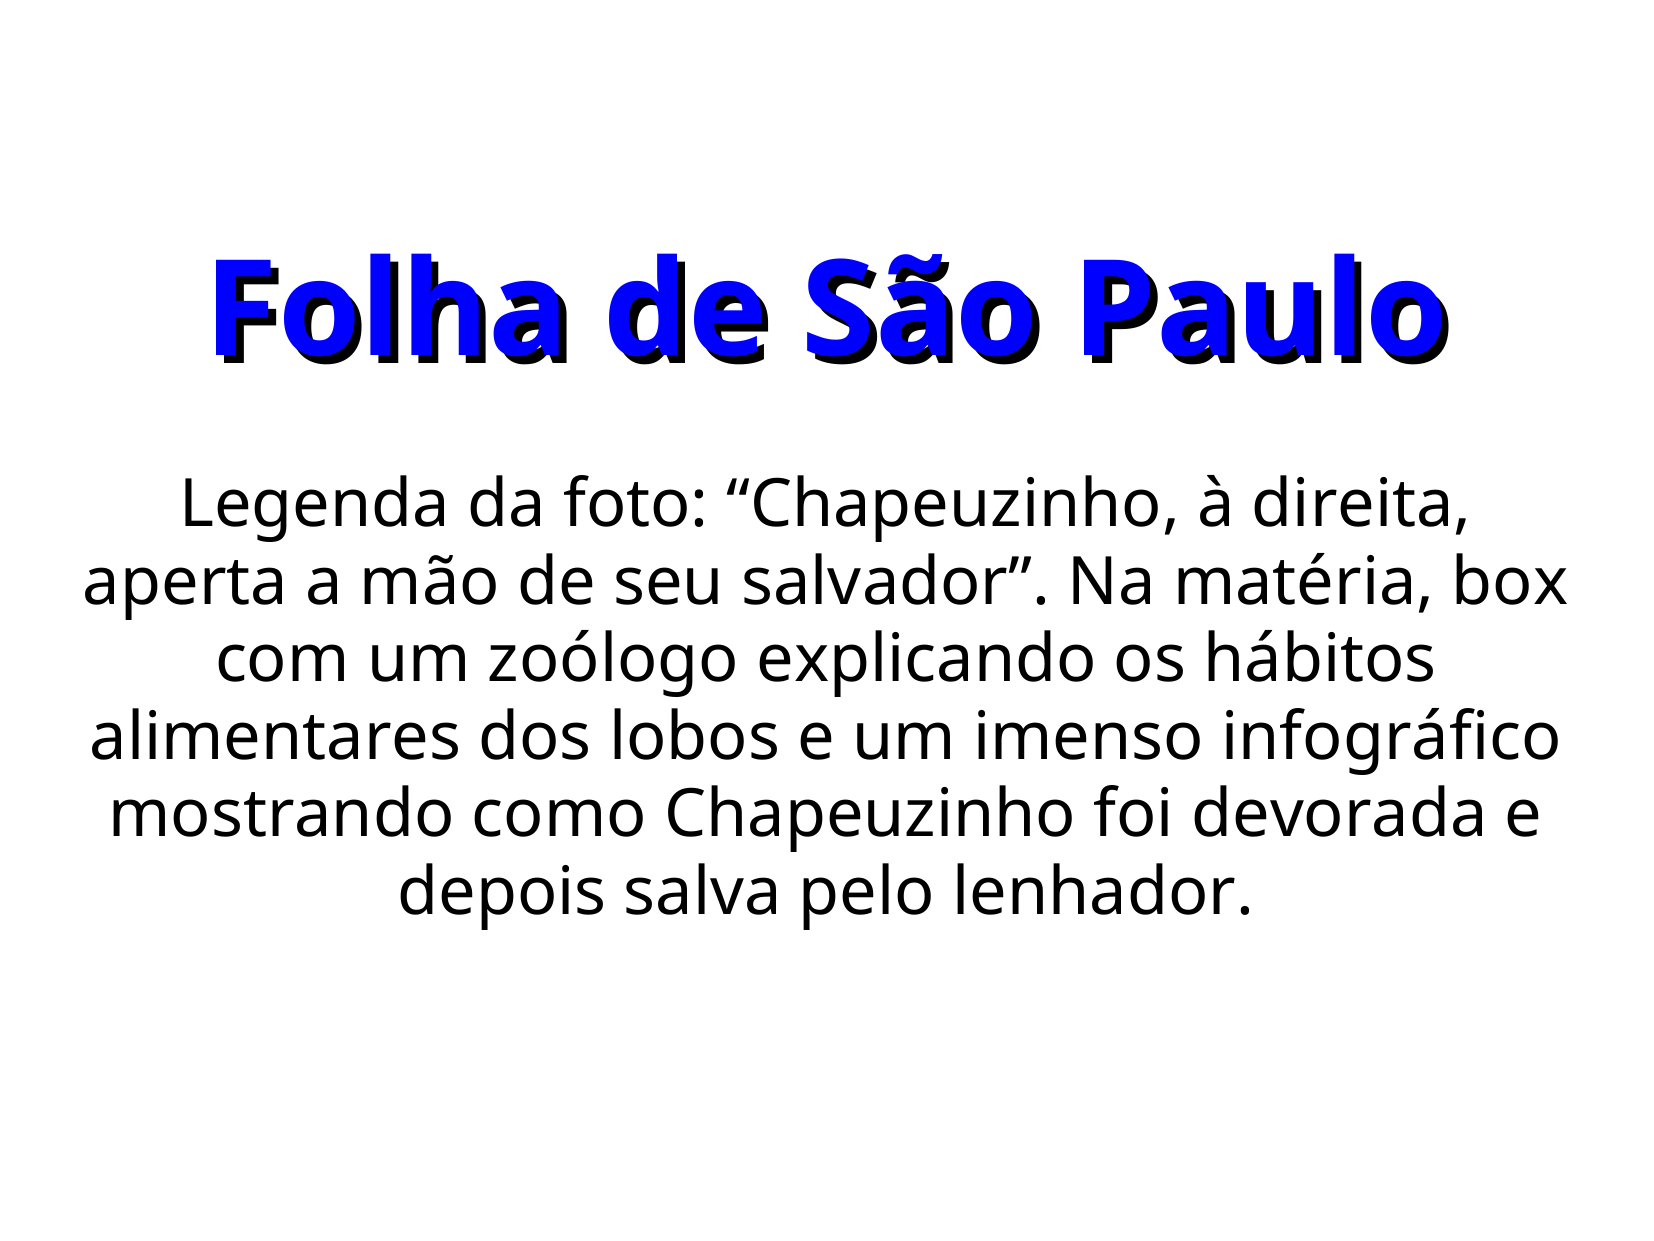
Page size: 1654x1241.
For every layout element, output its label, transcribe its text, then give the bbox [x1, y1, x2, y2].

text_box Folha de São Paulo Legenda da foto: “Chapeuzinho, à direita, aperta a mão de seu salvador”. Na matéria, box com um zoólogo explicando os hábitos alimentares dos lobos e um imenso infográfico mostrando como Chapeuzinho foi devorada e depois salva pelo lenhador. [82, 56, 1571, 1102]
